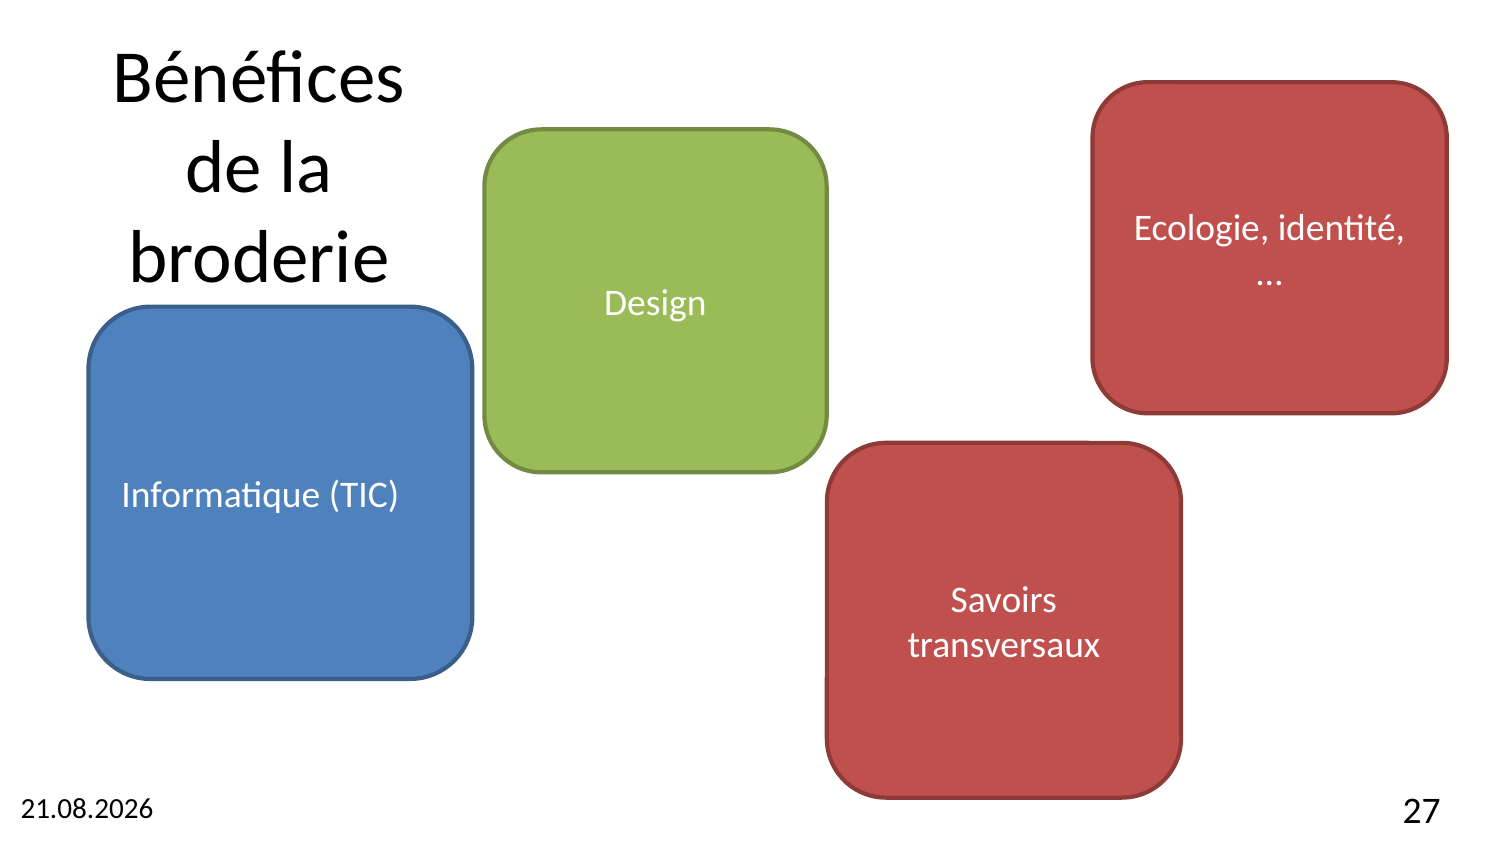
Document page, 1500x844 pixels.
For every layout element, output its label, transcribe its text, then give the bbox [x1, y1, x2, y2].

text_box Informatique (TIC) [88, 306, 473, 680]
text_box Design [484, 129, 827, 473]
slide_number <numéro> [1387, 778, 1471, 824]
text_box Ecologie, identité, … [1092, 82, 1447, 414]
slide_number 09.06.2022 [5, 782, 356, 827]
text_box Savoirs transversaux [826, 442, 1182, 798]
title Bénéfices de la broderie [75, 20, 443, 304]
